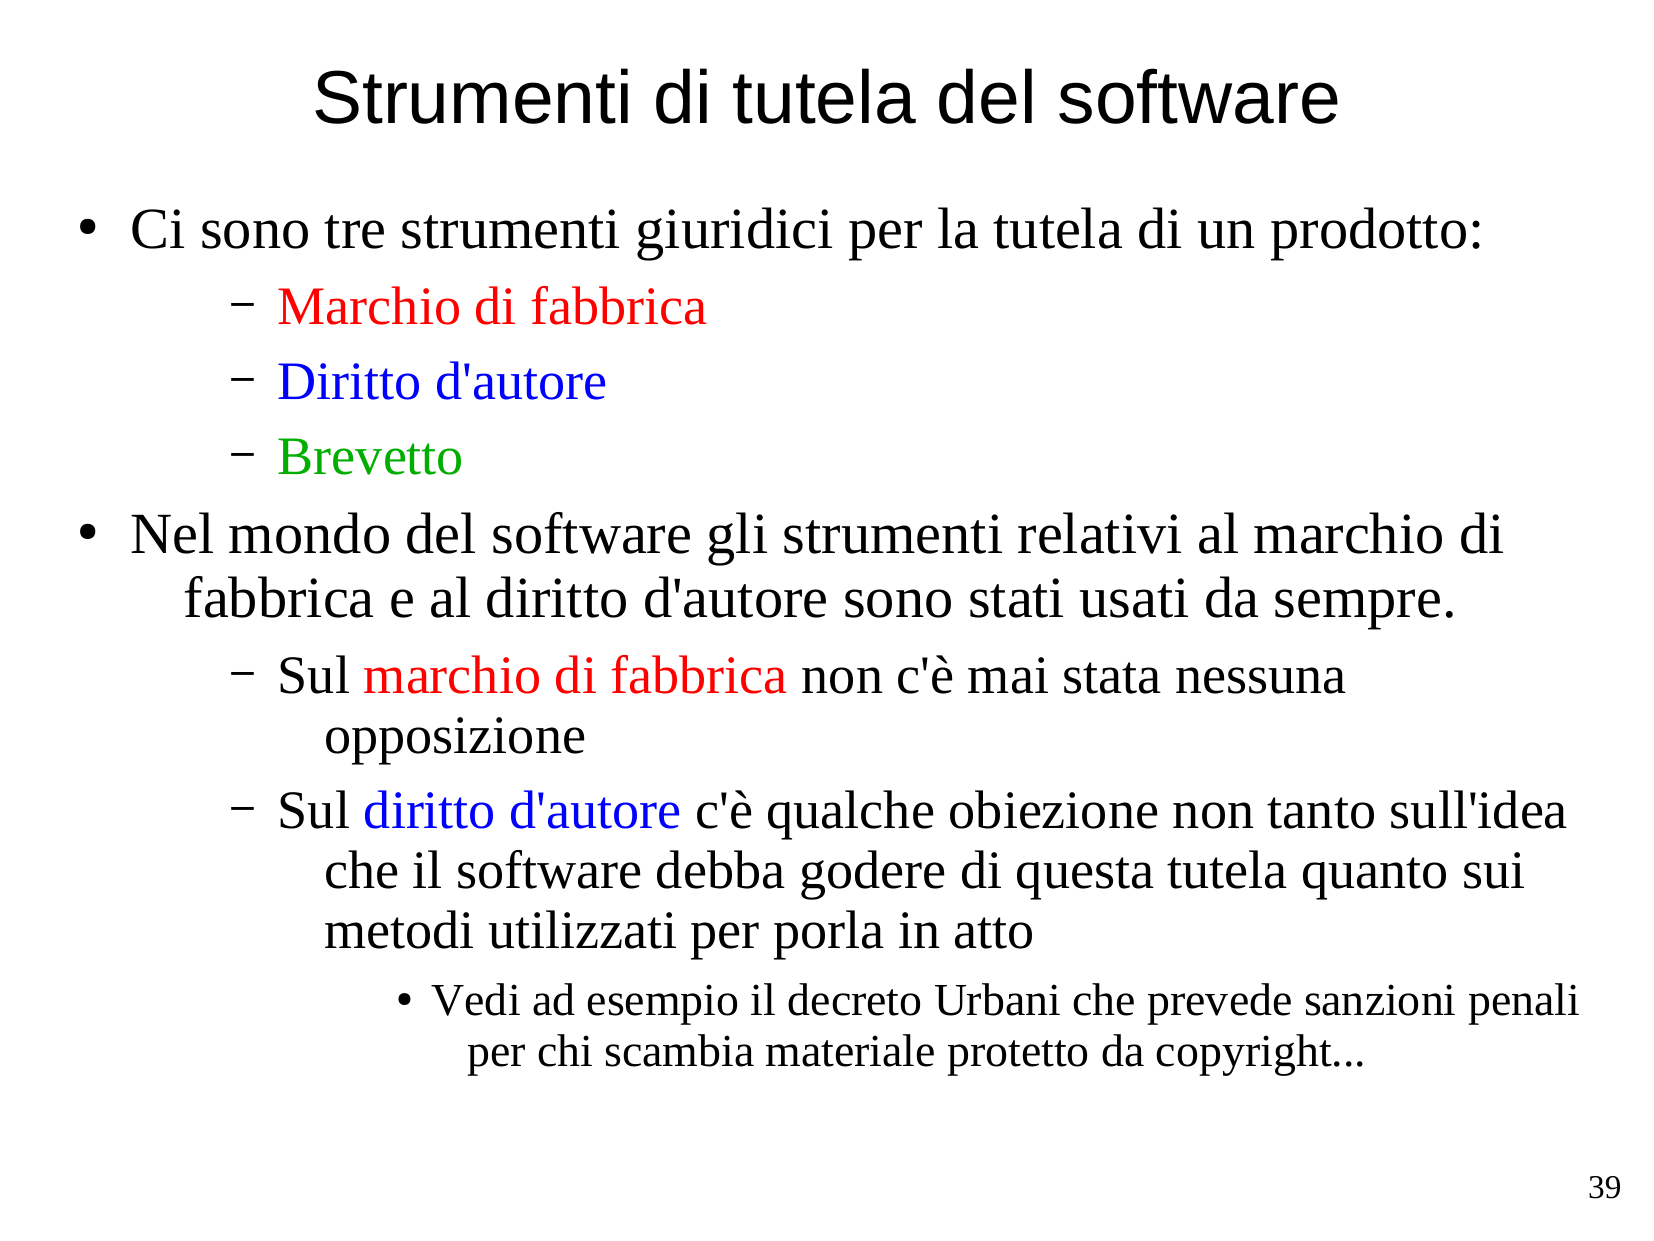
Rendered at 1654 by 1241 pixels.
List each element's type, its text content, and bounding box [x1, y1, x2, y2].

list Ci sono tre strumenti giuridici per la tutela di un prodotto: Marchio di fabbrica Diritto d'autore Brevetto Nel mondo del software gli strumenti relativi al marchio di fabbrica e al diritto d'autore sono stati usati da sempre. Sul marchio di fabbrica non c'è mai stata nessuna opposizione Sul diritto d'autore c'è qualche obiezione non tanto sull'idea che il software debba godere di questa tutela quanto sui metodi utilizzati per porla in atto Vedi ad esempio il decreto Urbani che prevede sanzioni penali per chi scambia materiale protetto da copyright... [42, 196, 1612, 1187]
title Strumenti di tutela del software [37, 30, 1617, 166]
